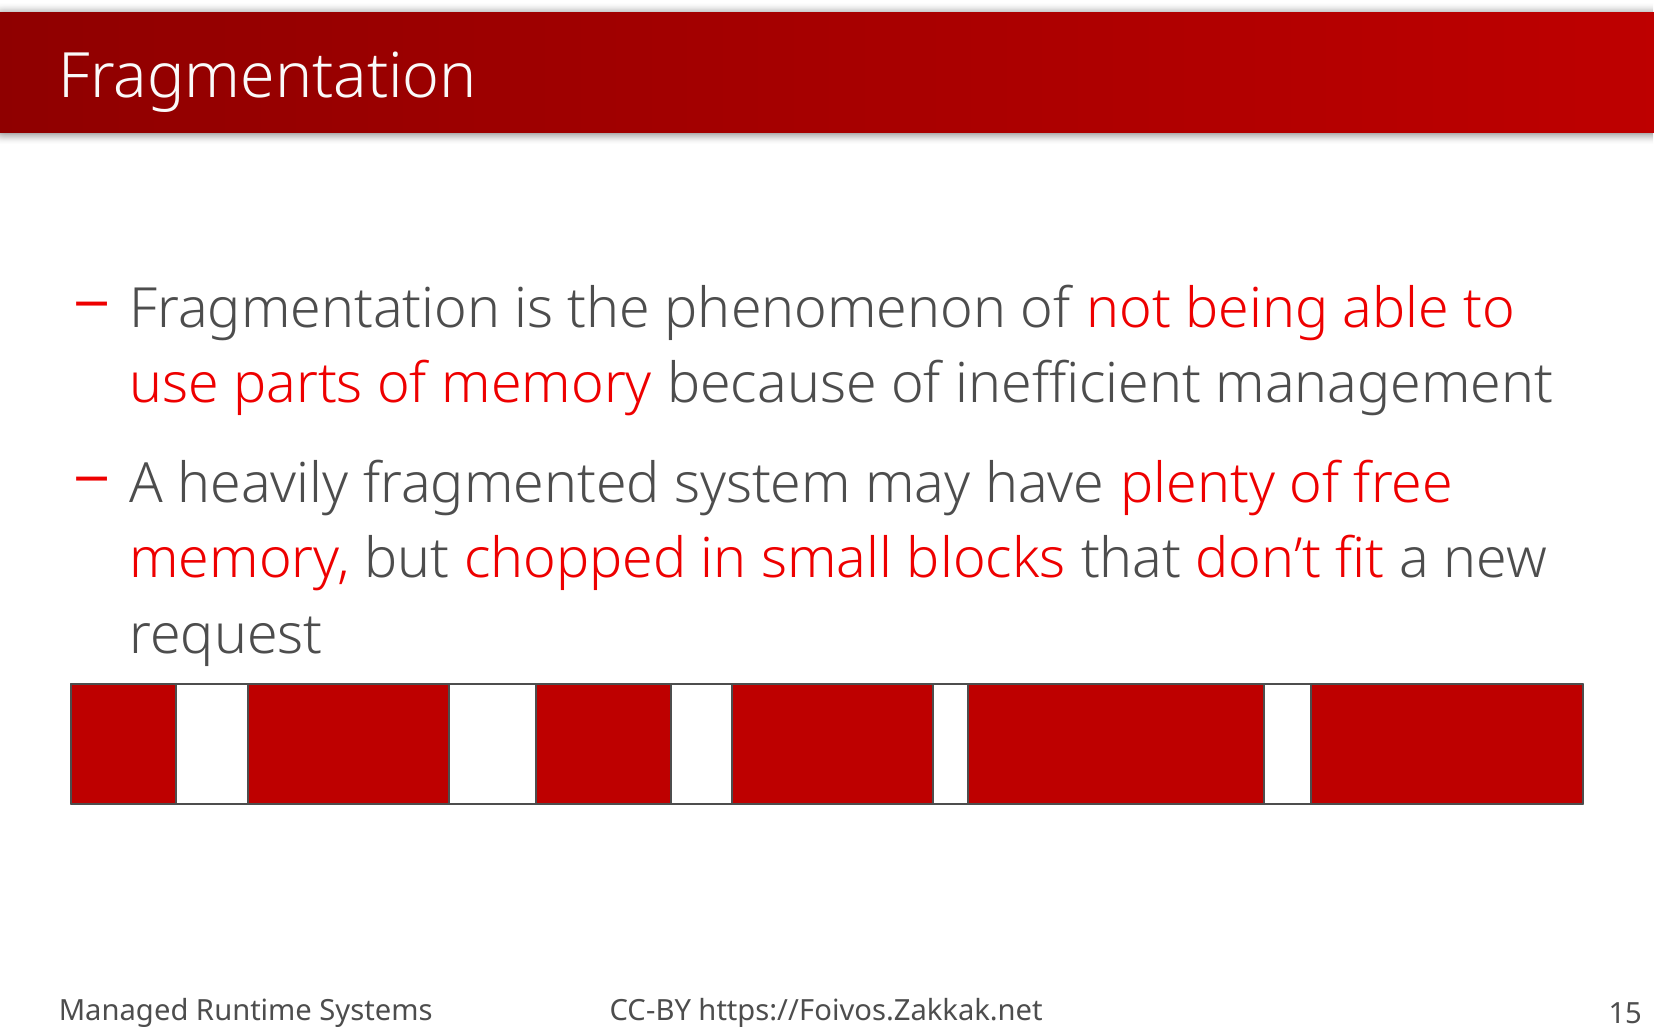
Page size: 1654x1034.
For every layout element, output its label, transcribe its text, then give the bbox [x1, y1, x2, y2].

text_box [70, 683, 176, 804]
text_box [968, 683, 1264, 804]
title Fragmentation [58, 7, 1329, 139]
list Fragmentation is the phenomenon of not being able to use parts of memory because of inefficient management A heavily fragmented system may have plenty of free memory, but chopped in small blocks that don’t fit a new request [58, 177, 1594, 960]
text_box [536, 683, 672, 804]
text_box [247, 683, 449, 804]
text_box [732, 683, 934, 804]
text_box [1310, 683, 1583, 804]
